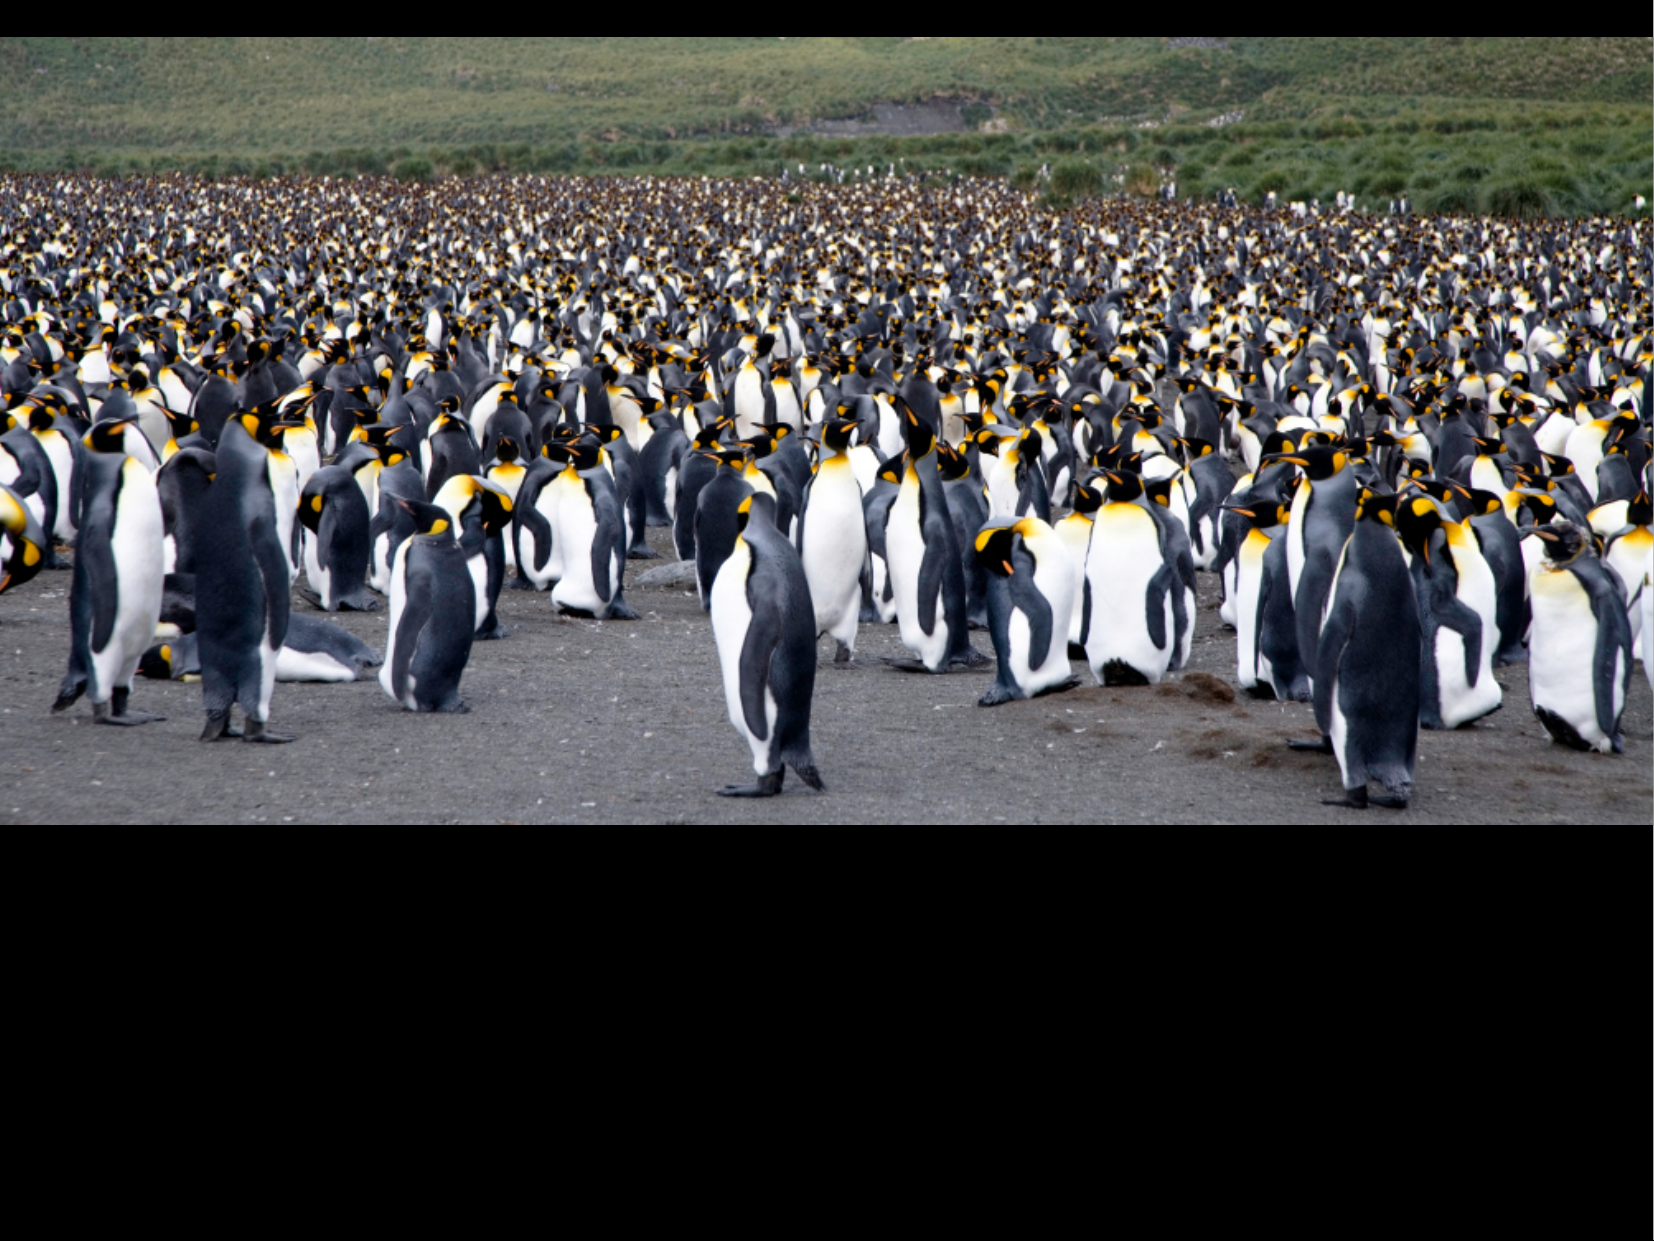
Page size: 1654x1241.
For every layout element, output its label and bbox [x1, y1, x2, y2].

text_box [0, 826, 1654, 1241]
picture [0, 37, 1654, 826]
text_box [0, 0, 1654, 37]
